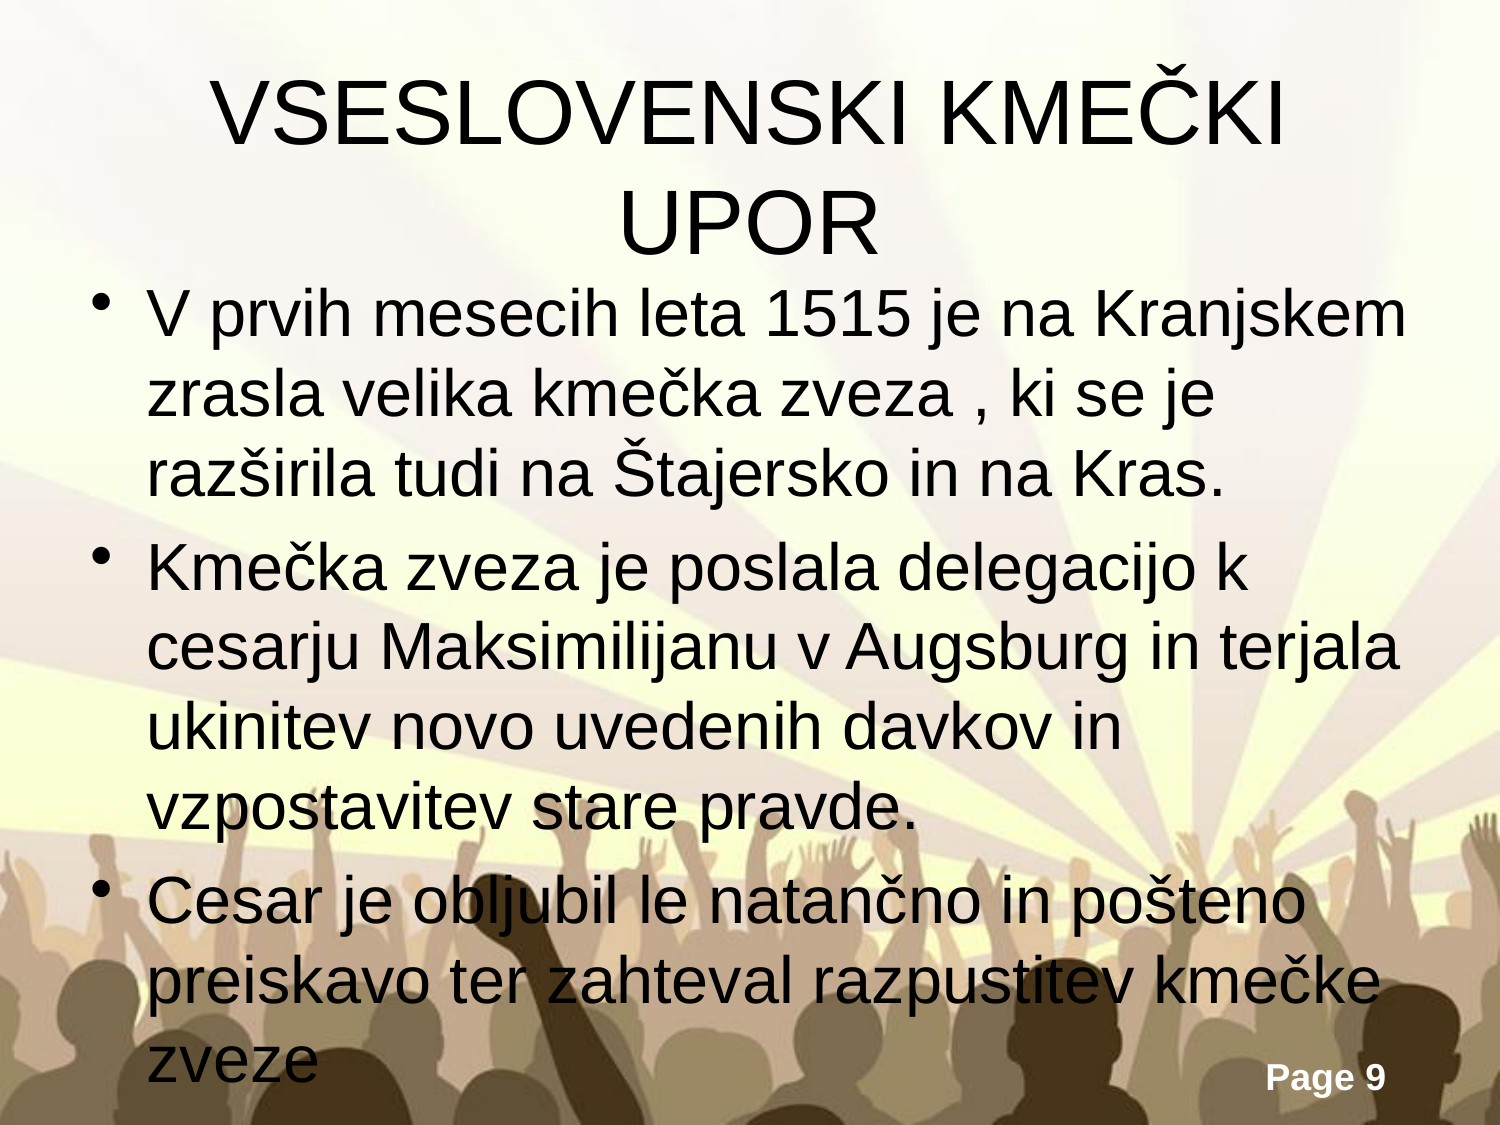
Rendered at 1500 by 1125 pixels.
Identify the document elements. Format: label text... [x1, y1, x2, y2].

list V prvih mesecih leta 1515 je na Kranjskem zrasla velika kmečka zveza , ki se je razširila tudi na Štajersko in na Kras. Kmečka zveza je poslala delegacijo k cesarju Maksimilijanu v Augsburg in terjala ukinitev novo uvedenih davkov in vzpostavitev stare pravde. Cesar je obljubil le natančno in pošteno preiskavo ter zahteval razpustitev kmečke zveze [75, 262, 1425, 1005]
title VSESLOVENSKI KMEČKI UPOR [75, 45, 1425, 233]
picture [0, 0, 1500, 1125]
